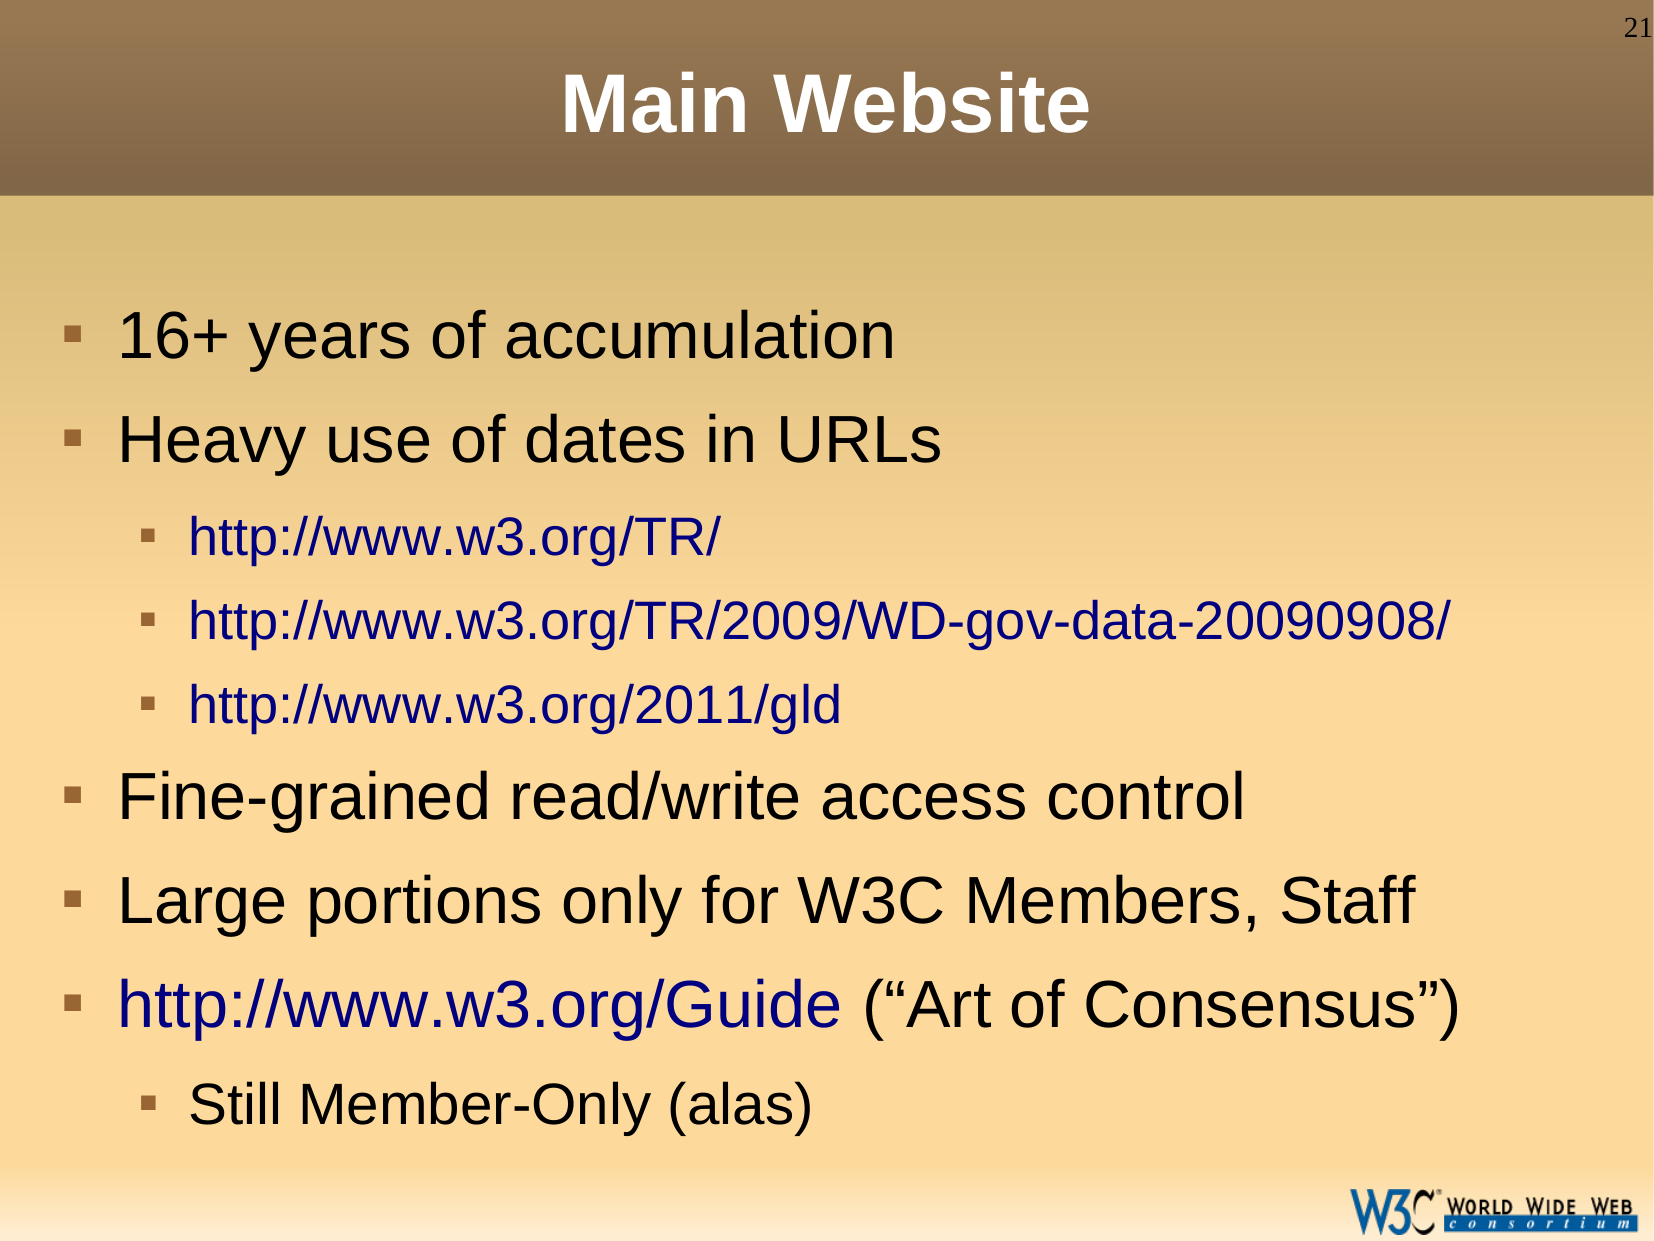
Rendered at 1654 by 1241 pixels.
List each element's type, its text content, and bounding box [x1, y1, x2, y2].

list 16+ years of accumulation Heavy use of dates in URLs http://www.w3.org/TR/ http://www.w3.org/TR/2009/WD-gov-data-20090908/ http://www.w3.org/2011/gld Fine-grained read/write access control Large portions only for W3C Members, Staff http://www.w3.org/Guide (“Art of Consensus”) Still Member-Only (alas) [46, 297, 1535, 1137]
title Main Website [0, 0, 1654, 208]
picture [0, 208, 1654, 1241]
